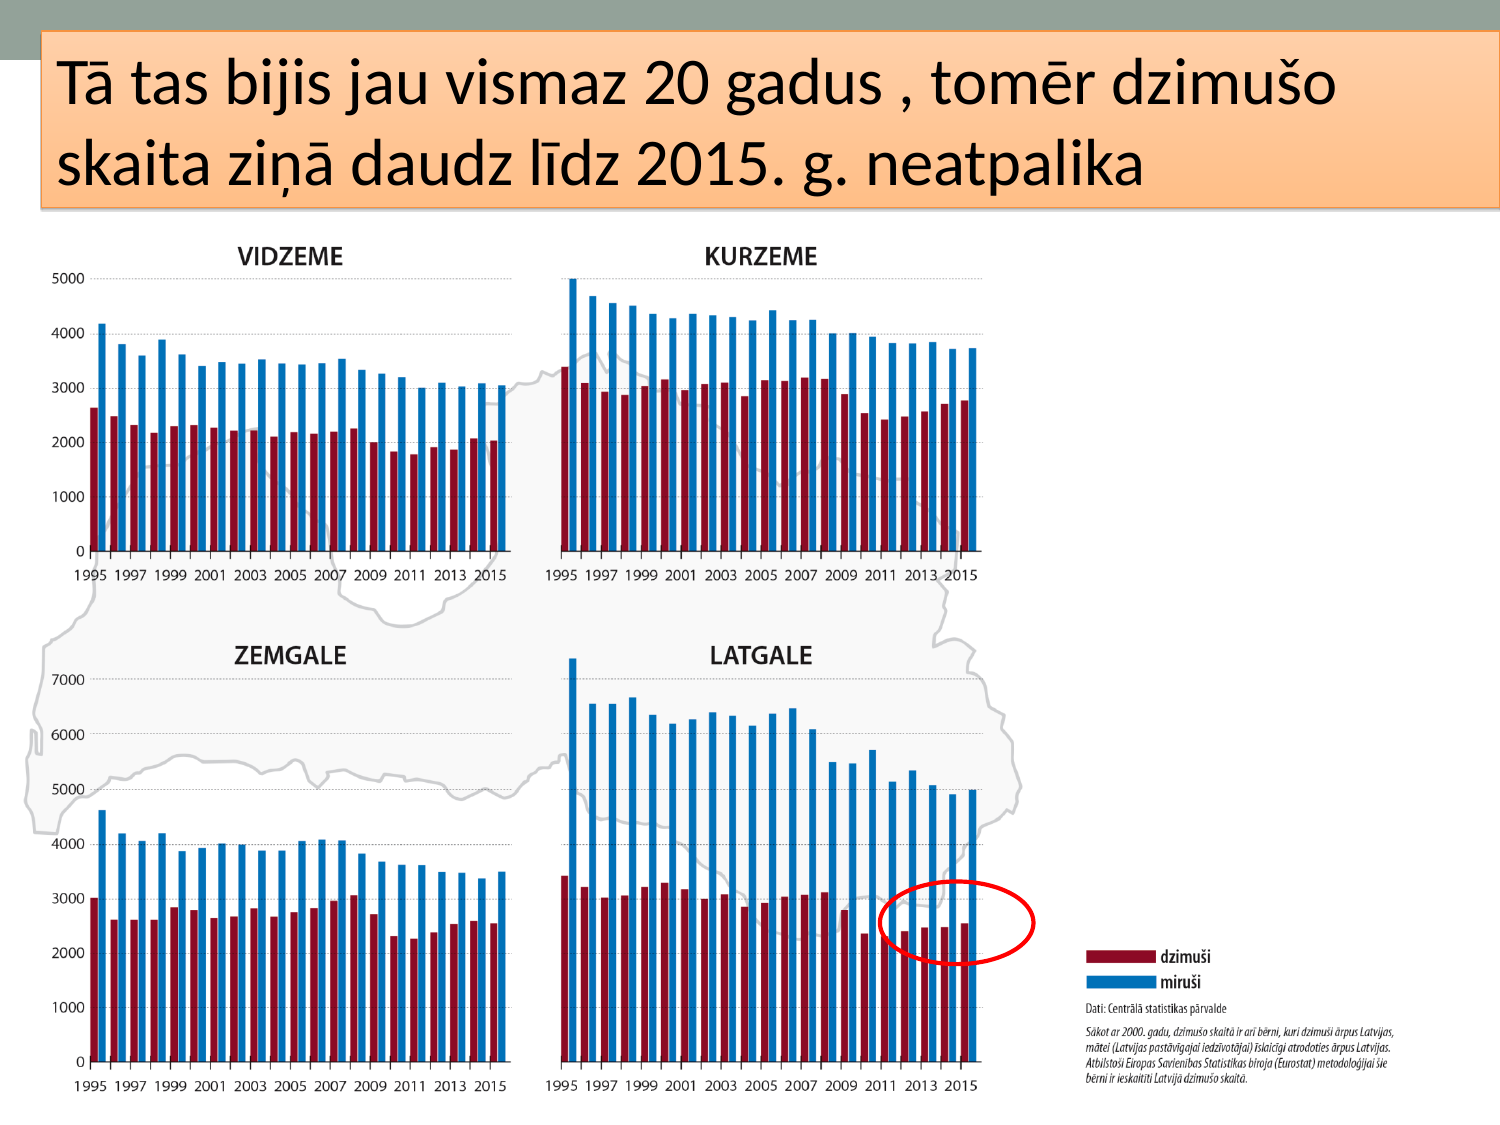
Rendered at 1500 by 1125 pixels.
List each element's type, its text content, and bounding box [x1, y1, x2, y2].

picture [0, 160, 1494, 1108]
text_box Tā tas bijis jau vismaz 20 gadus , tomēr dzimušo skaita ziņā daudz līdz 2015. g. neatpalika [41, 30, 1500, 208]
